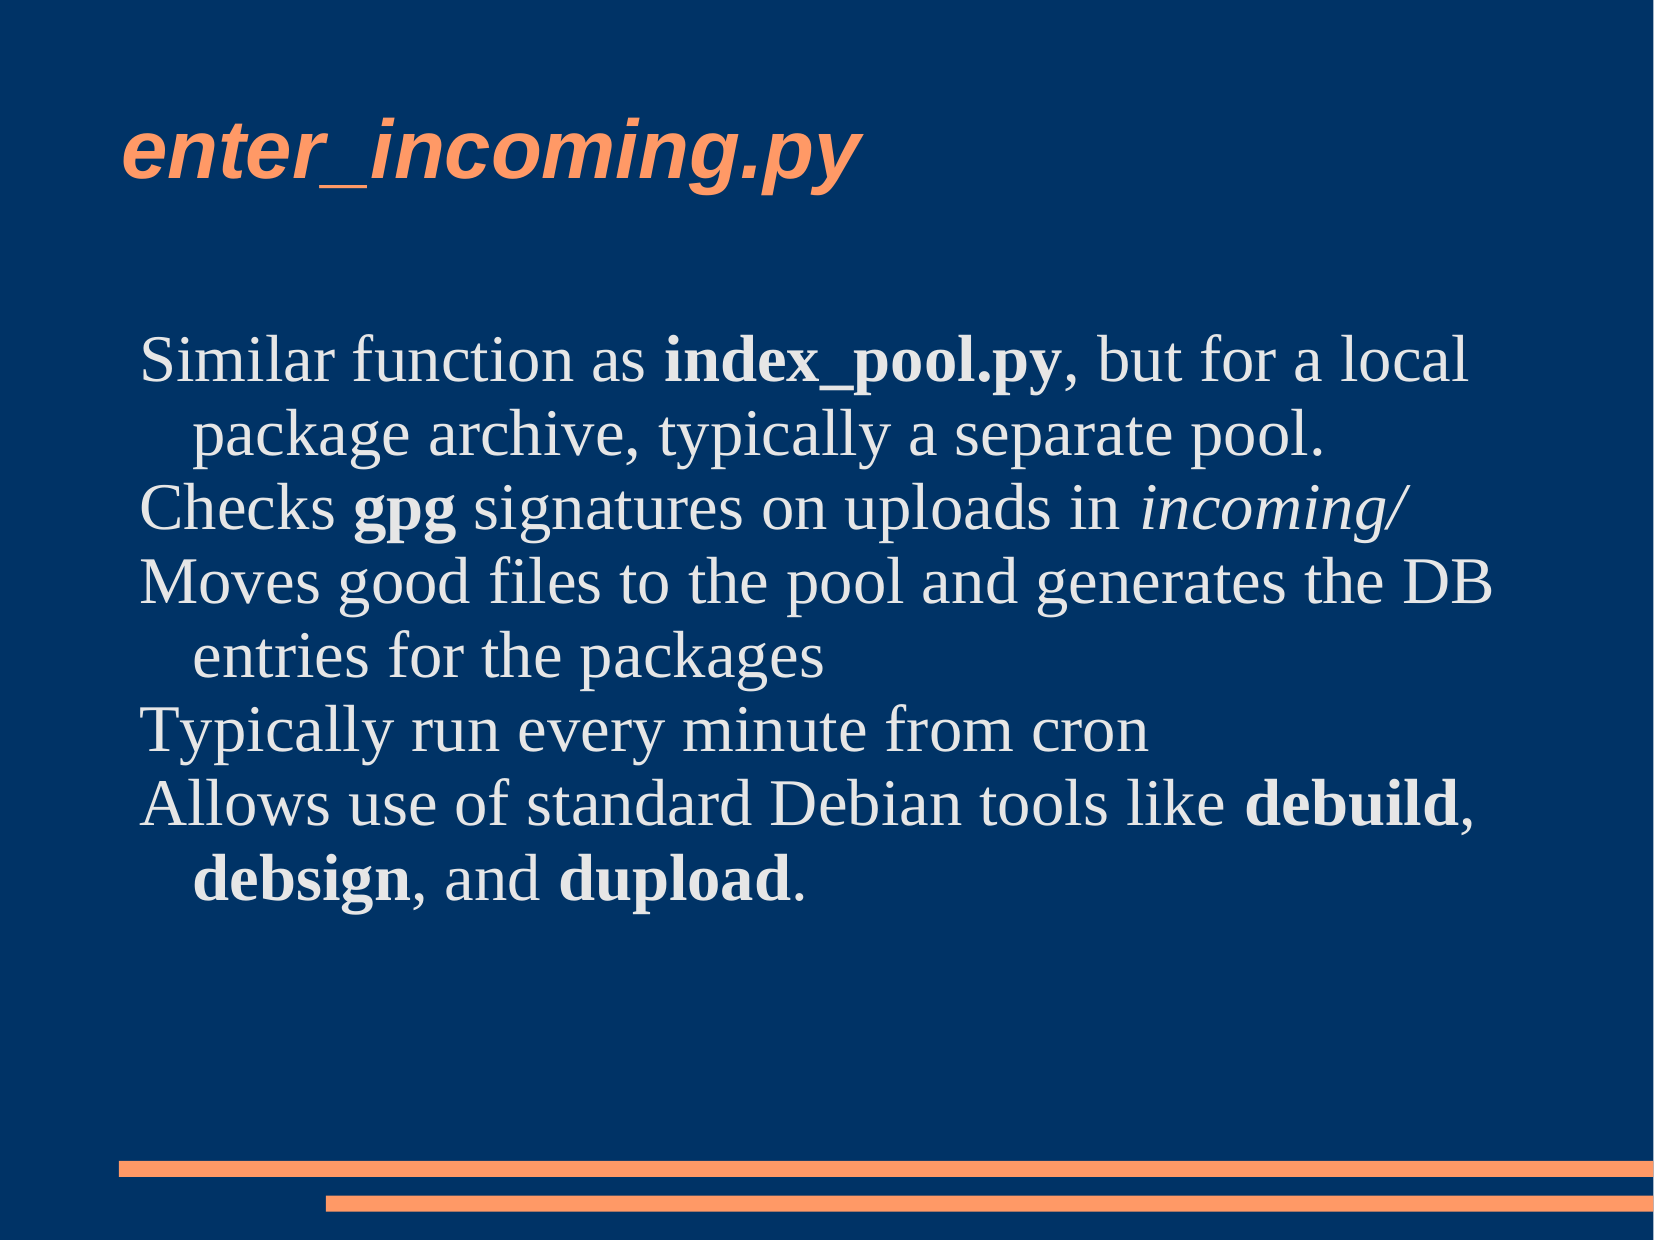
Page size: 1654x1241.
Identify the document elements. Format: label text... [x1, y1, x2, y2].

title enter_incoming.py [121, 46, 1534, 254]
list Similar function as index_pool.py, but for a local package archive, typically a separate pool. Checks gpg signatures on uploads in incoming/ Moves good files to the pool and generates the DB entries for the packages Typically run every minute from cron Allows use of standard Debian tools like debuild, debsign, and dupload. [121, 322, 1561, 1133]
